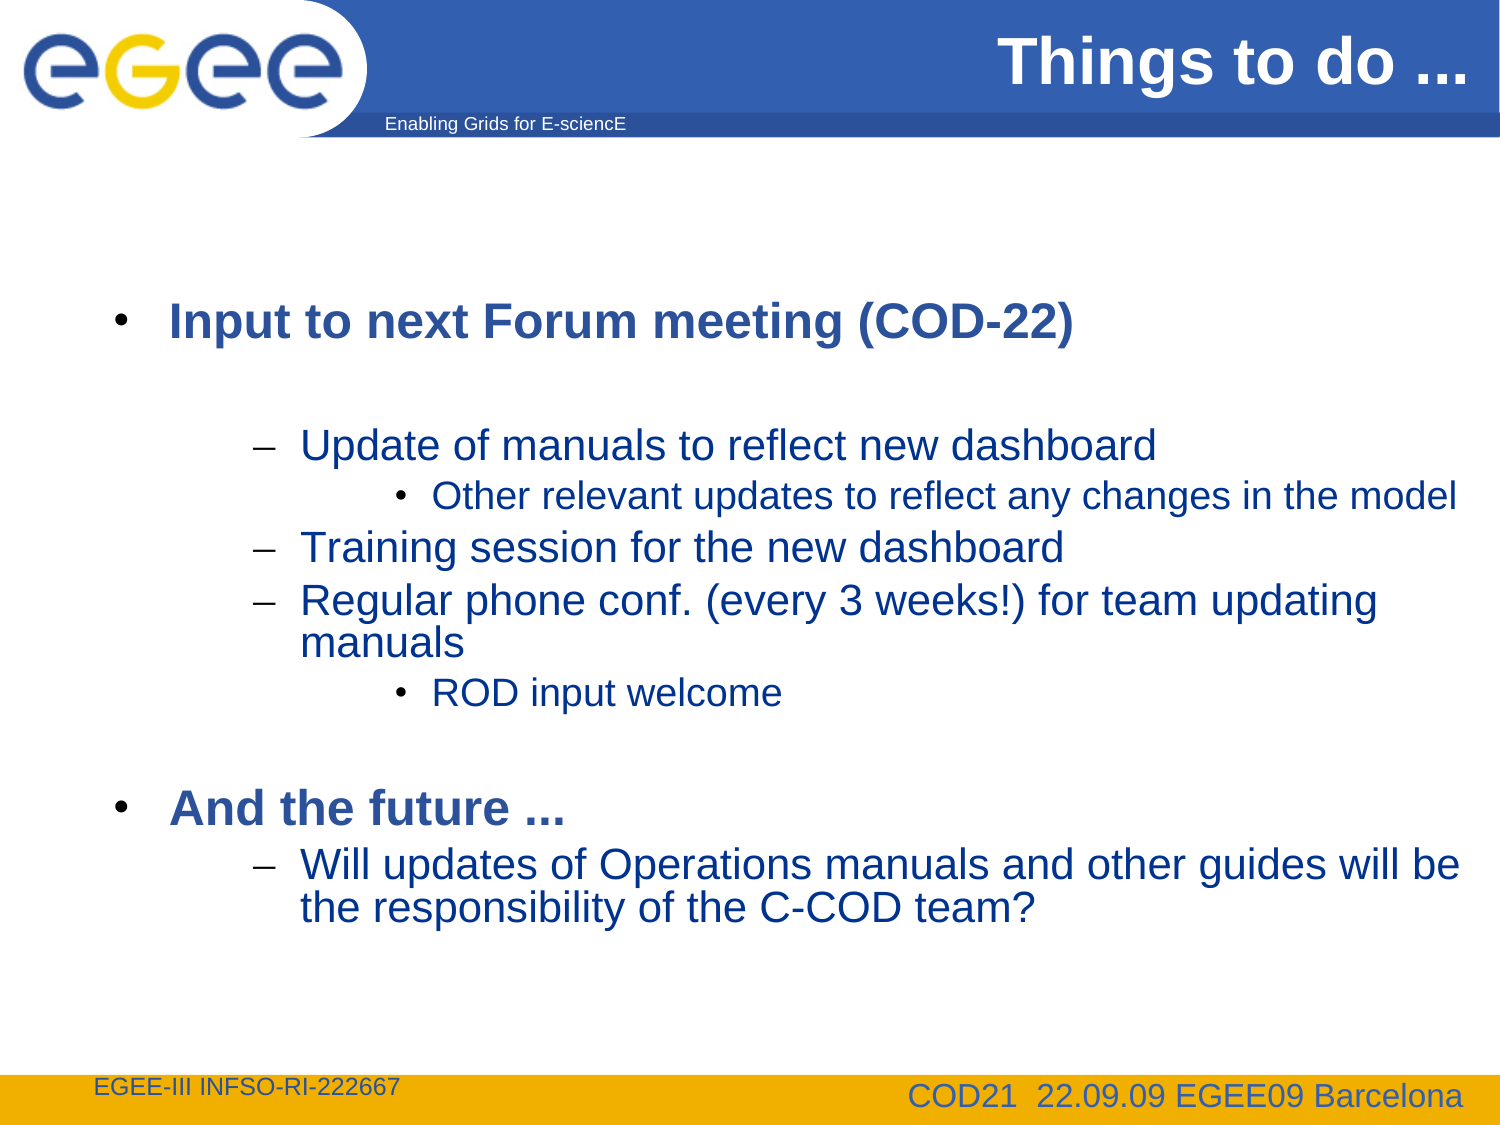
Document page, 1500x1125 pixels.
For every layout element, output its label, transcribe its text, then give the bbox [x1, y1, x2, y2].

picture [18, 30, 349, 112]
title Things to do ... [369, 0, 1472, 140]
list Input to next Forum meeting (COD-22) Update of manuals to reflect new dashboard Other relevant updates to reflect any changes in the model Training session for the new dashboard Regular phone conf. (every 3 weeks!) for team updating manuals ROD input welcome And the future ... Will updates of Operations manuals and other guides will be the responsibility of the C-COD team? [56, 163, 1463, 1058]
